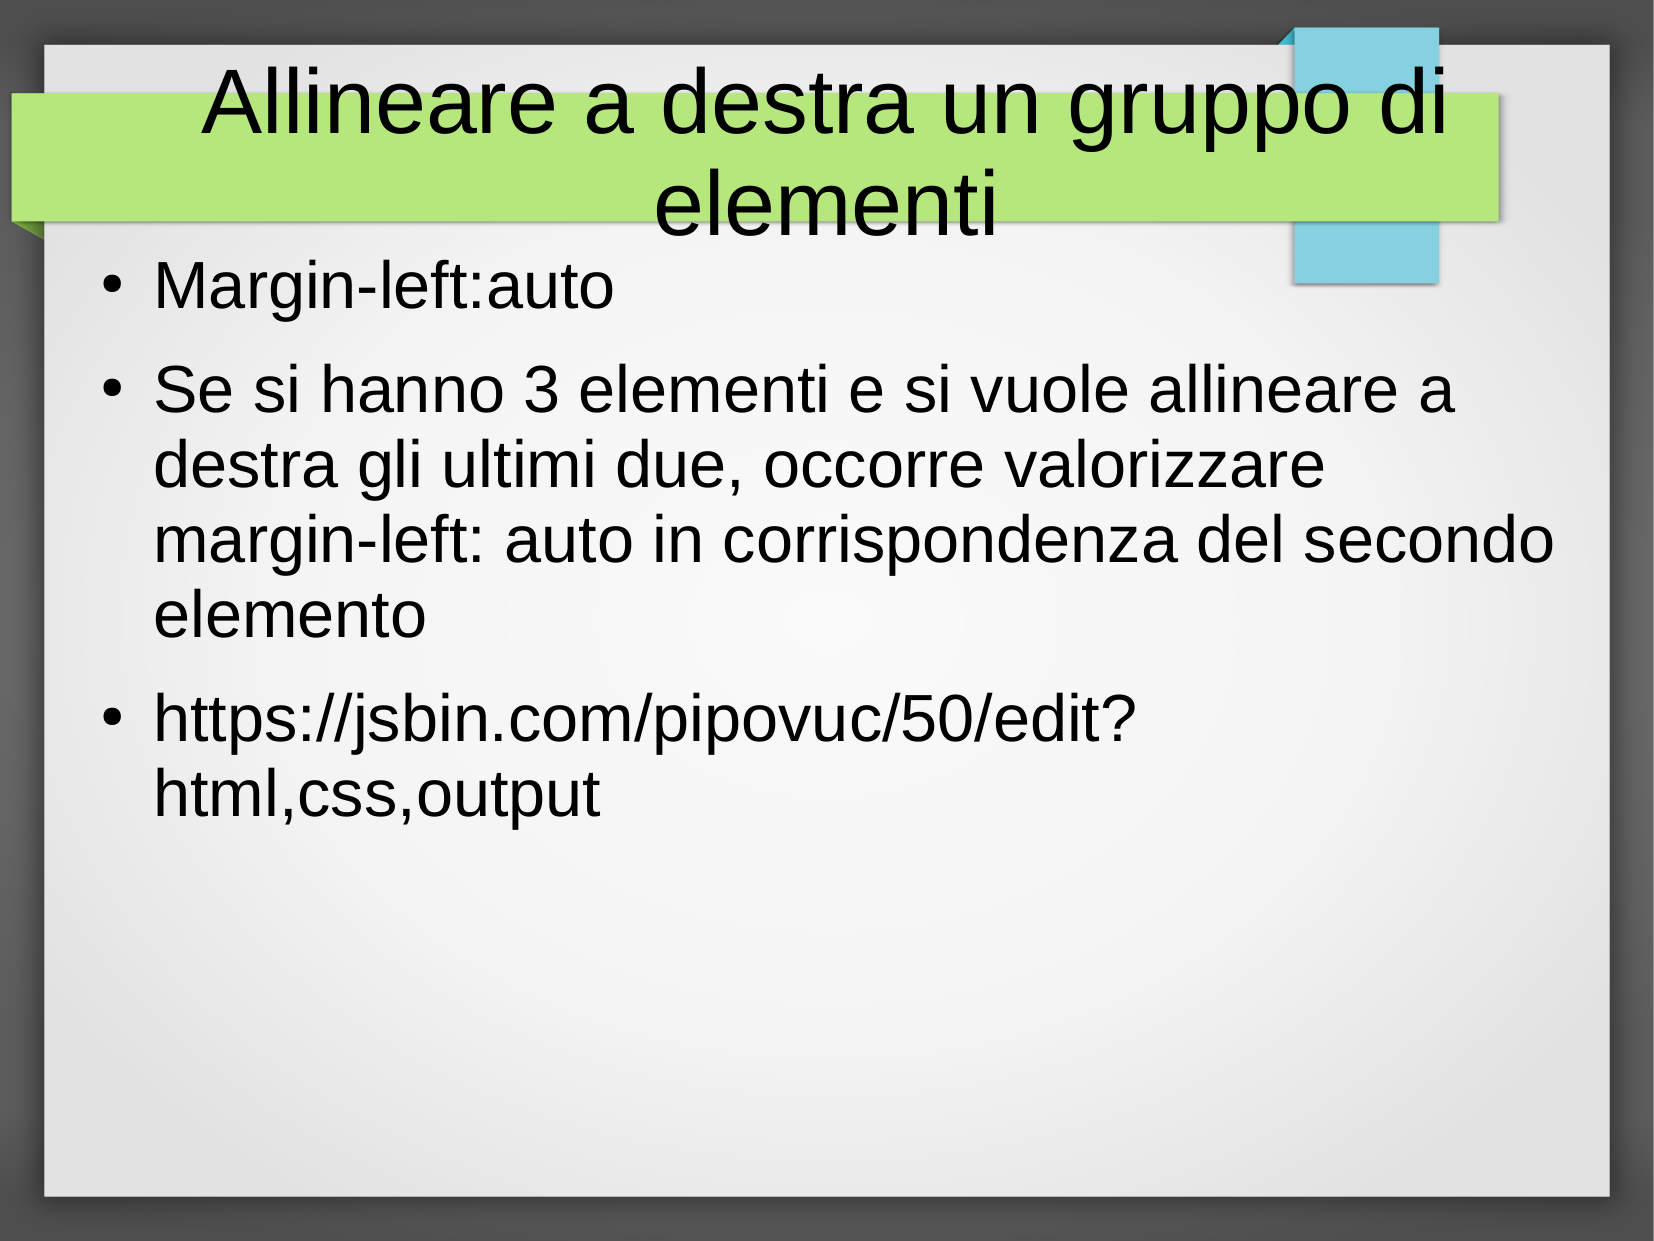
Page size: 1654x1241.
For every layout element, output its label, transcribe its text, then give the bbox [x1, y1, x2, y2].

picture [0, 0, 1654, 1241]
list Margin-left:auto Se si hanno 3 elementi e si vuole allineare a destra gli ultimi due, occorre valorizzare margin-left: auto in corrispondenza del secondo elemento https://jsbin.com/pipovuc/50/edit?html,css,output [82, 248, 1571, 1182]
title Allineare a destra un gruppo di elementi [82, 49, 1571, 248]
